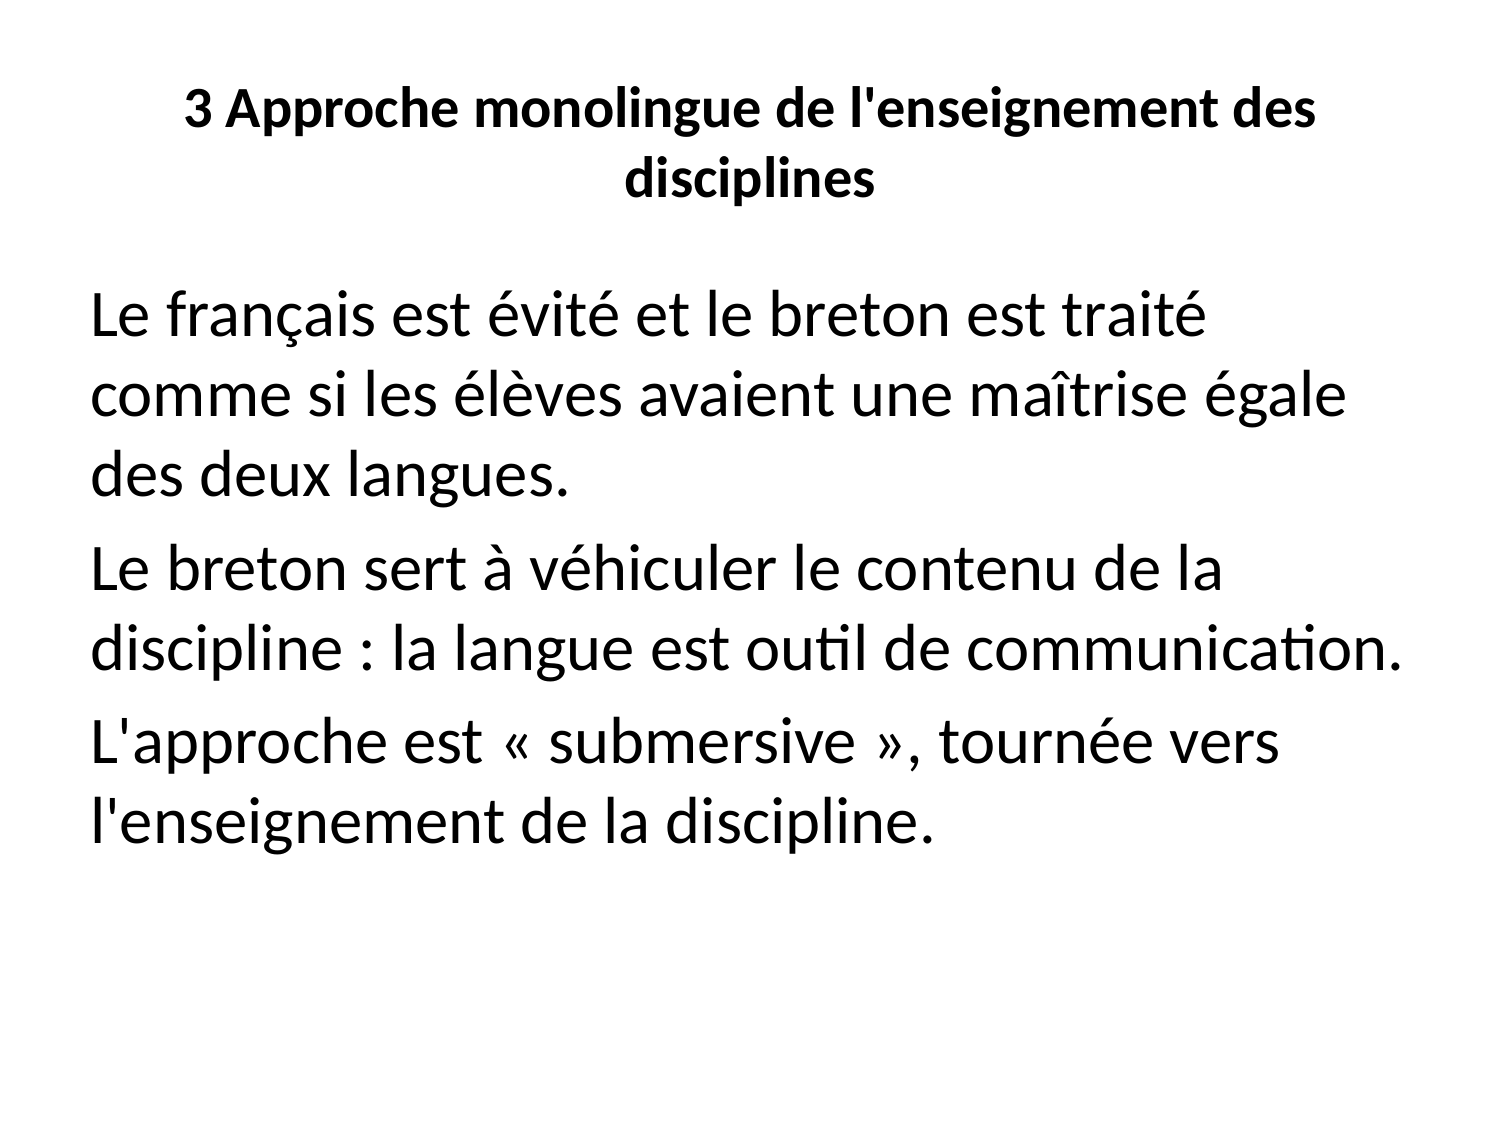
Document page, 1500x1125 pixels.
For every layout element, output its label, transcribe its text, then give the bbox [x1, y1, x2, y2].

list Le français est évité et le breton est traité comme si les élèves avaient une maîtrise égale des deux langues. Le breton sert à véhiculer le contenu de la discipline : la langue est outil de communication. L'approche est « submersive », tournée vers l'enseignement de la discipline. [75, 262, 1425, 1005]
title 3 Approche monolingue de l'enseignement des disciplines [75, 45, 1425, 233]
